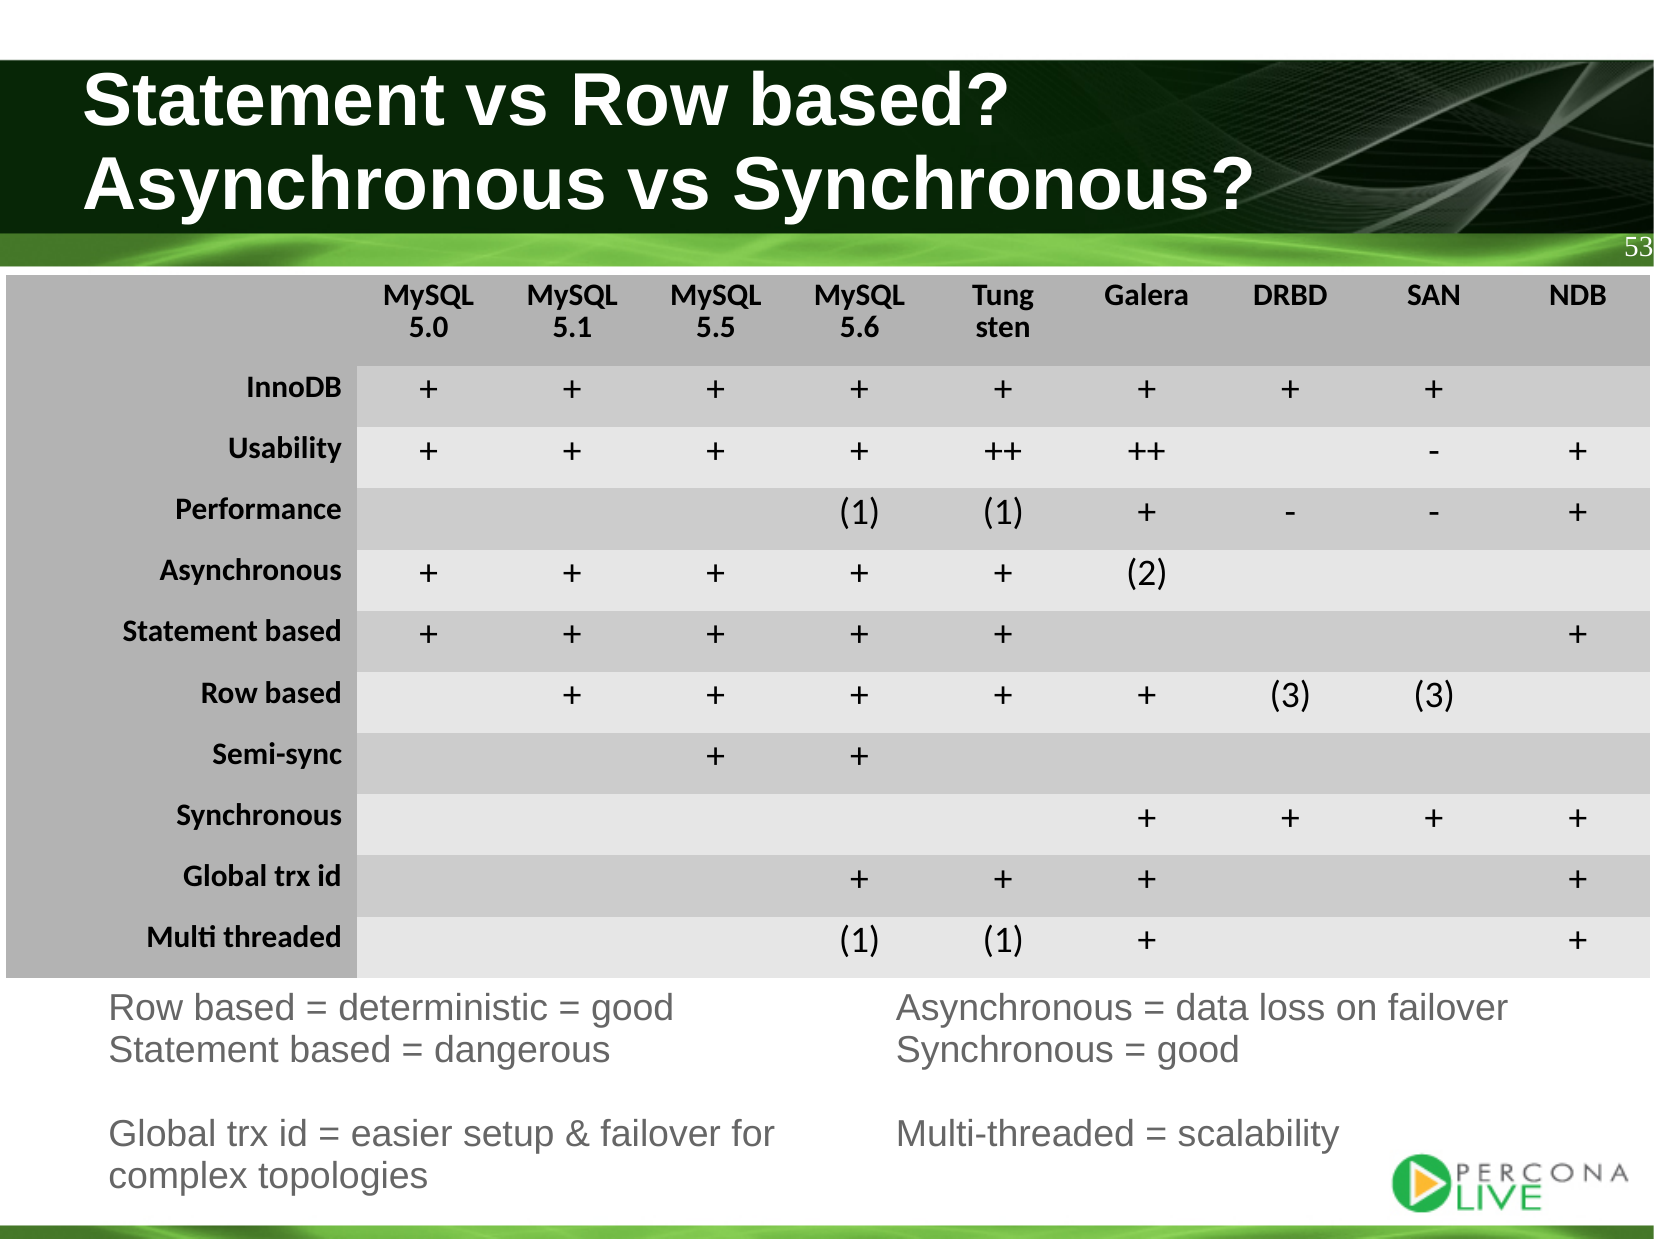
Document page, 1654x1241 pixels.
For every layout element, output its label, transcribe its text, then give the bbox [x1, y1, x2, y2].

table_cell Multi threaded [6, 917, 357, 978]
table_cell [1219, 917, 1362, 978]
table_cell Asynchronous [6, 550, 357, 611]
table_cell [500, 488, 644, 550]
table_cell + [1362, 366, 1506, 427]
table_cell [500, 733, 644, 794]
table_cell Semi-sync [6, 733, 357, 794]
table_cell + [788, 427, 931, 488]
table_header MySQL 5.1 [500, 275, 644, 366]
table_cell ++ [1075, 427, 1219, 488]
table_cell + [357, 366, 500, 427]
table_cell + [357, 550, 500, 611]
table_header MySQL 5.5 [644, 275, 788, 366]
table_header Tung sten [931, 275, 1075, 366]
table_cell [788, 794, 931, 855]
list Row based = deterministic = good Statement based = dangerous Global trx id = easier setup & failover for complex topologies [37, 986, 826, 1197]
table_cell + [788, 550, 931, 611]
table_cell + [500, 611, 644, 672]
table_cell [1362, 550, 1506, 611]
table_cell InnoDB [6, 366, 357, 427]
table_header NDB [1506, 275, 1650, 366]
table_cell + [1219, 366, 1362, 427]
table_cell + [644, 427, 788, 488]
table_cell [644, 794, 788, 855]
table_cell + [500, 672, 644, 733]
table_cell Statement based [6, 611, 357, 672]
table_cell + [1506, 917, 1650, 978]
table_cell + [644, 611, 788, 672]
table_cell [1362, 733, 1506, 794]
table_header SAN [1362, 275, 1506, 366]
table_cell [357, 672, 500, 733]
table_cell [1219, 427, 1362, 488]
table_cell Global trx id [6, 855, 357, 917]
table_cell [644, 917, 788, 978]
table_cell (1) [788, 917, 931, 978]
table_header Galera [1075, 275, 1219, 366]
table_cell + [1362, 794, 1506, 855]
table_cell - [1362, 488, 1506, 550]
table_cell + [1506, 488, 1650, 550]
picture [0, 1, 1654, 1239]
table_cell [1219, 611, 1362, 672]
table_cell [1219, 733, 1362, 794]
table_cell + [1506, 427, 1650, 488]
table_cell [1506, 733, 1650, 794]
table_cell [357, 794, 500, 855]
table_cell (3) [1362, 672, 1506, 733]
table_header DRBD [1219, 275, 1362, 366]
table_header [6, 275, 357, 366]
table_cell [931, 794, 1075, 855]
table_cell - [1362, 427, 1506, 488]
table_cell + [1075, 672, 1219, 733]
table_cell [931, 733, 1075, 794]
table_cell [357, 917, 500, 978]
table_cell + [644, 550, 788, 611]
table_cell Performance [6, 488, 357, 550]
table_cell + [931, 855, 1075, 917]
table_cell + [644, 733, 788, 794]
table_cell [1506, 672, 1650, 733]
table_cell (1) [931, 488, 1075, 550]
table_cell + [644, 366, 788, 427]
table_cell - [1219, 488, 1362, 550]
table_cell Usability [6, 427, 357, 488]
table_cell + [931, 366, 1075, 427]
table_cell + [644, 672, 788, 733]
table_cell + [931, 611, 1075, 672]
table_cell [644, 488, 788, 550]
table_cell + [788, 366, 931, 427]
table_cell (1) [931, 917, 1075, 978]
table_cell [1362, 917, 1506, 978]
table_cell [1219, 550, 1362, 611]
table_cell Row based [6, 672, 357, 733]
table_cell + [1506, 855, 1650, 917]
table_cell + [357, 427, 500, 488]
table_cell (3) [1219, 672, 1362, 733]
table_cell [644, 855, 788, 917]
table_cell [1075, 611, 1219, 672]
table_cell + [1075, 366, 1219, 427]
table_cell + [931, 672, 1075, 733]
table_cell + [788, 855, 931, 917]
table_cell + [500, 366, 644, 427]
table_cell [1506, 550, 1650, 611]
table_cell [357, 488, 500, 550]
table_cell + [500, 550, 644, 611]
table_cell + [1506, 611, 1650, 672]
table_header MySQL 5.0 [357, 275, 500, 366]
table_cell + [1219, 794, 1362, 855]
table_header MySQL 5.6 [788, 275, 931, 366]
table_cell + [788, 672, 931, 733]
table_cell [357, 733, 500, 794]
table_cell [1362, 855, 1506, 917]
table_cell [500, 794, 644, 855]
title Statement vs Row based? Asynchronous vs Synchronous? [82, 37, 1512, 246]
table_cell + [1075, 488, 1219, 550]
table_cell [1506, 366, 1650, 427]
table_cell + [500, 427, 644, 488]
table_cell ++ [931, 427, 1075, 488]
table_cell [1075, 733, 1219, 794]
table_cell + [1075, 917, 1219, 978]
table_cell [1362, 611, 1506, 672]
table_cell + [1075, 855, 1219, 917]
table_cell + [357, 611, 500, 672]
table_cell + [788, 611, 931, 672]
table_cell (2) [1075, 550, 1219, 611]
table_cell + [931, 550, 1075, 611]
table_cell [500, 855, 644, 917]
table_cell [1219, 855, 1362, 917]
table_cell (1) [788, 488, 931, 550]
table_cell + [1075, 794, 1219, 855]
table_cell Synchronous [6, 794, 357, 855]
list Asynchronous = data loss on failover Synchronous = good Multi-threaded = scalability [825, 986, 1613, 1155]
table_cell + [788, 733, 931, 794]
table_cell + [1506, 794, 1650, 855]
table_cell [357, 855, 500, 917]
table_cell [500, 917, 644, 978]
